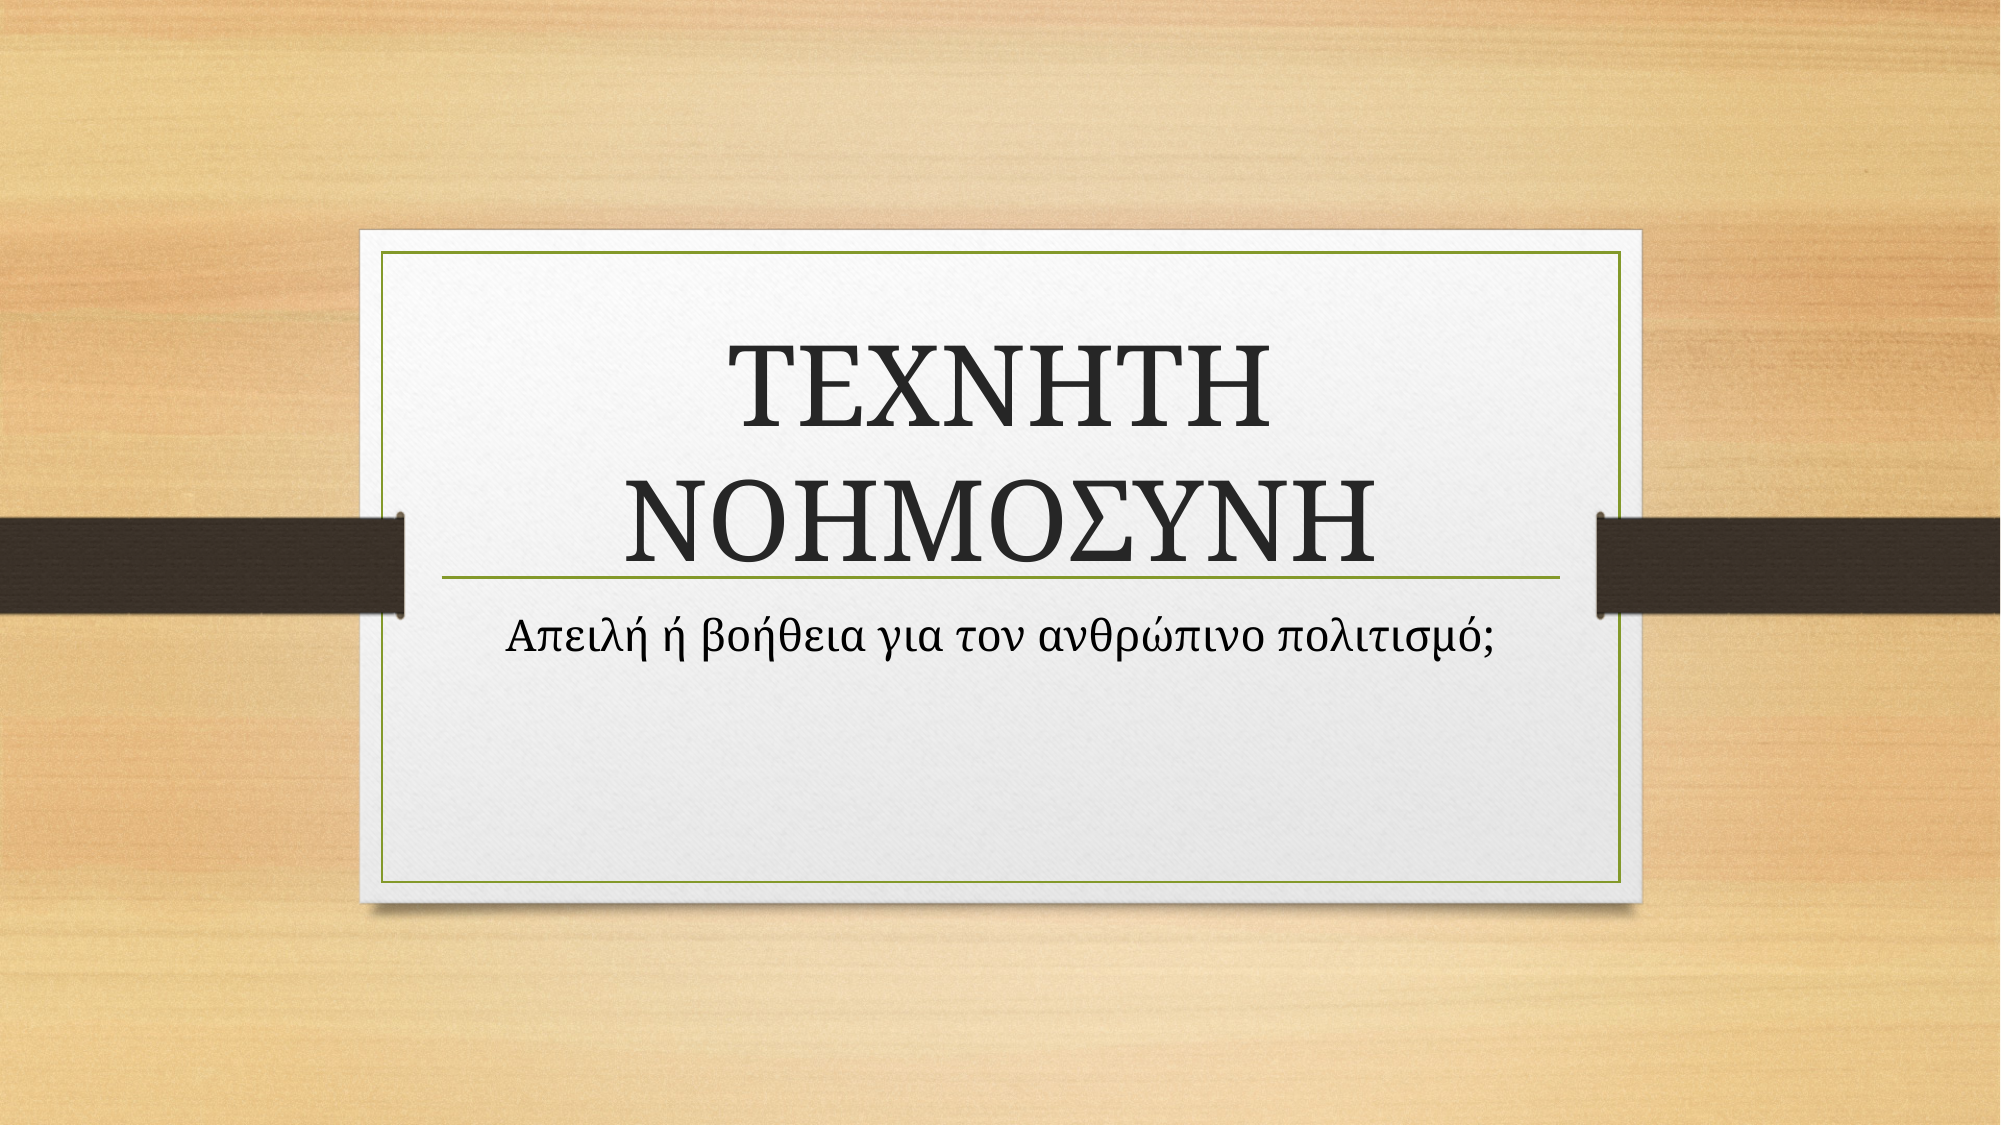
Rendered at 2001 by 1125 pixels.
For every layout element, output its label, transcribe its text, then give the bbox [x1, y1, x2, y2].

subtitle Απειλή ή βοήθεια για τον ανθρώπινο πολιτισμό; [441, 600, 1560, 817]
title ΤΕΧΝΗΤΗ ΝΟΗΜΟΣΥΝΗ [441, 306, 1560, 556]
